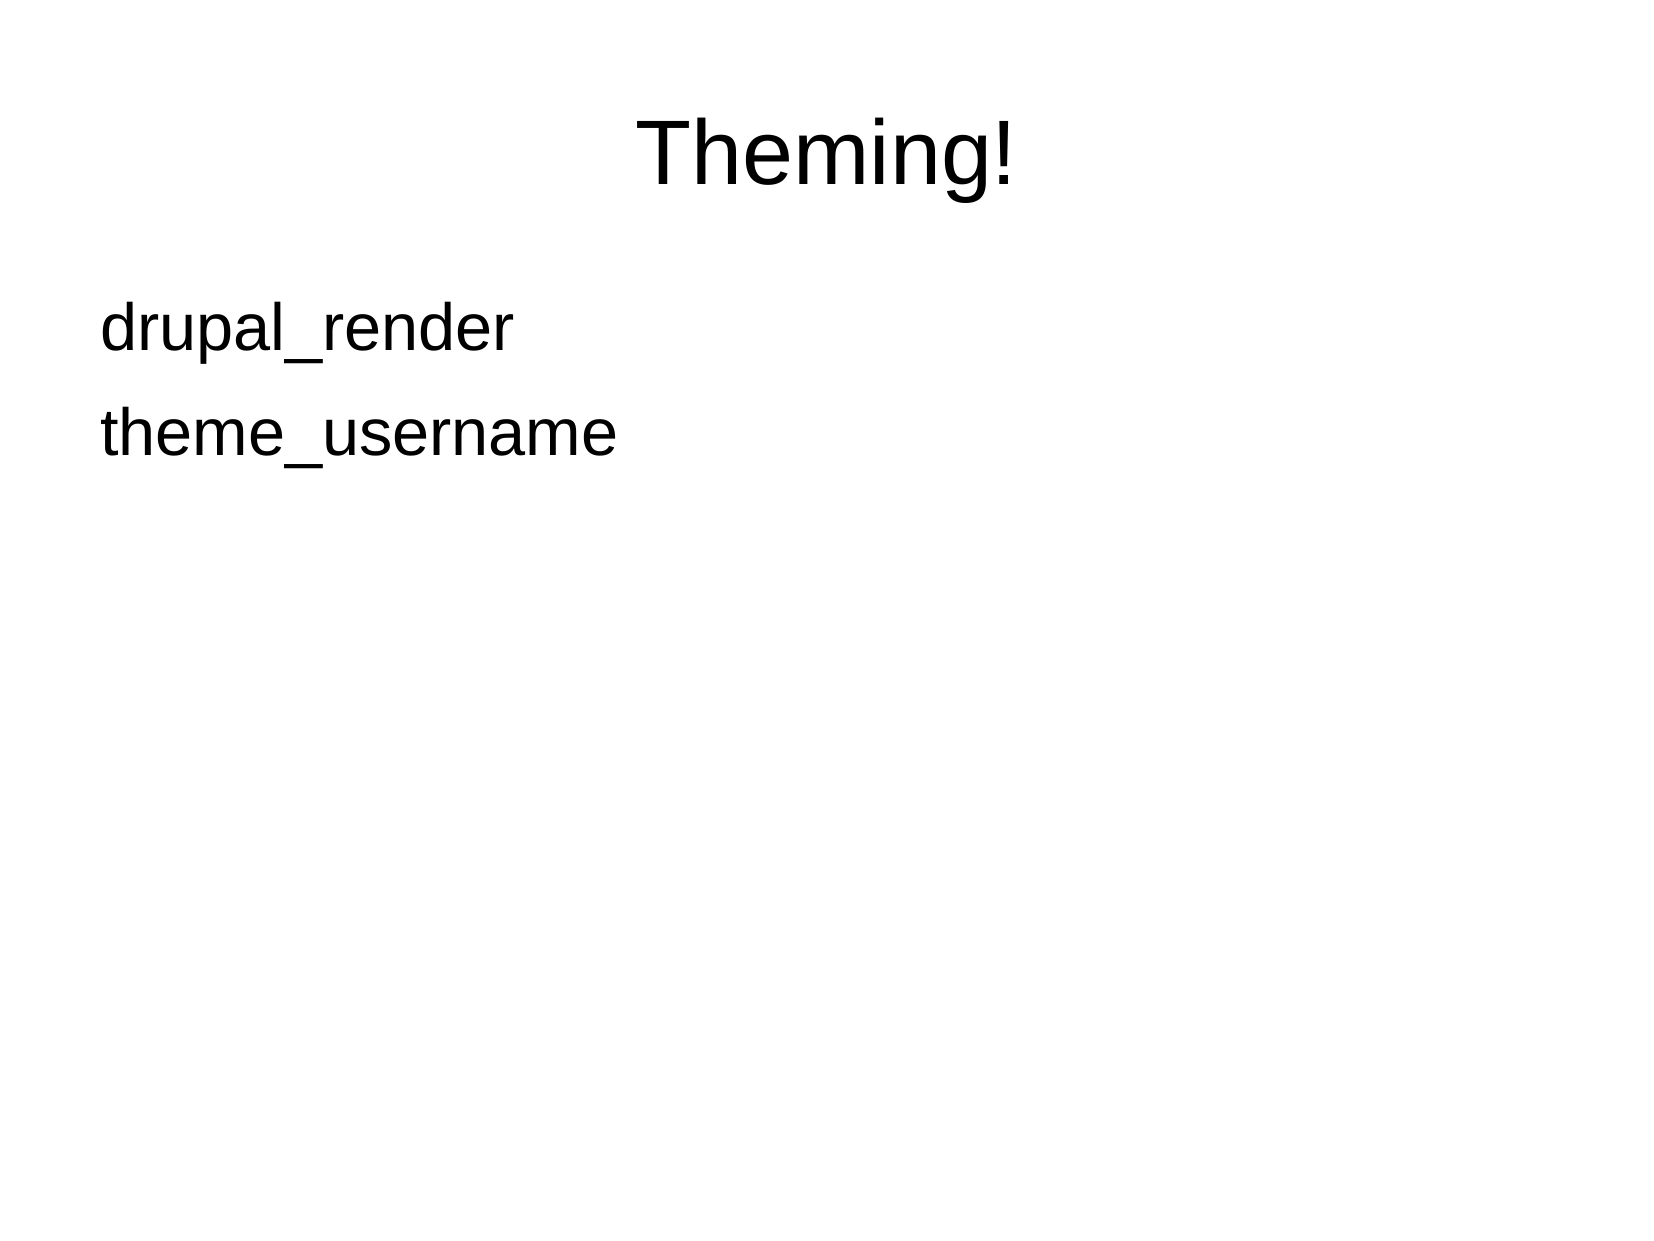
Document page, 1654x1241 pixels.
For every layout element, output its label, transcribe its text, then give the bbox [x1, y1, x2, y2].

list drupal_render theme_username [82, 290, 1571, 1094]
title Theming! [82, 56, 1571, 250]
